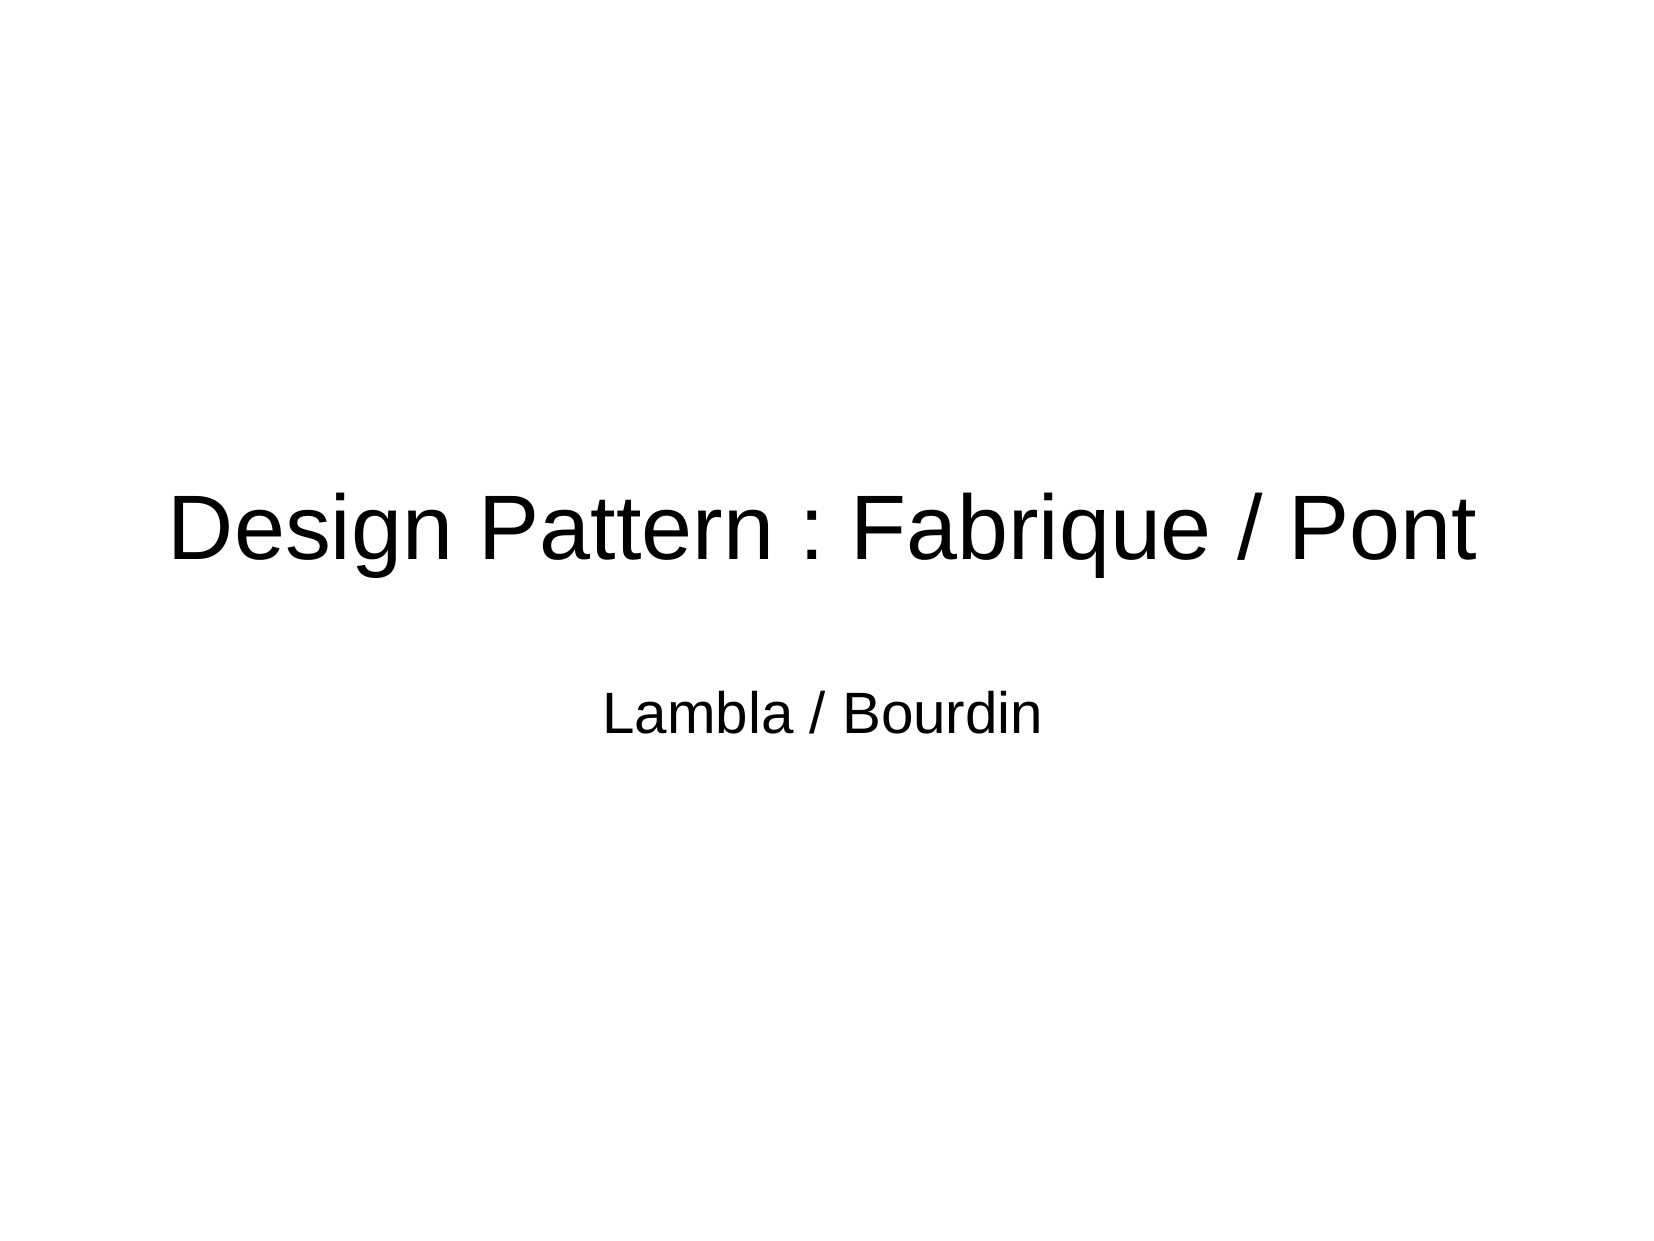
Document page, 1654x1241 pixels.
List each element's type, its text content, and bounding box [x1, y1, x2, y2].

title Design Pattern : Fabrique / Pont Lambla / Bourdin [70, 168, 1577, 1055]
